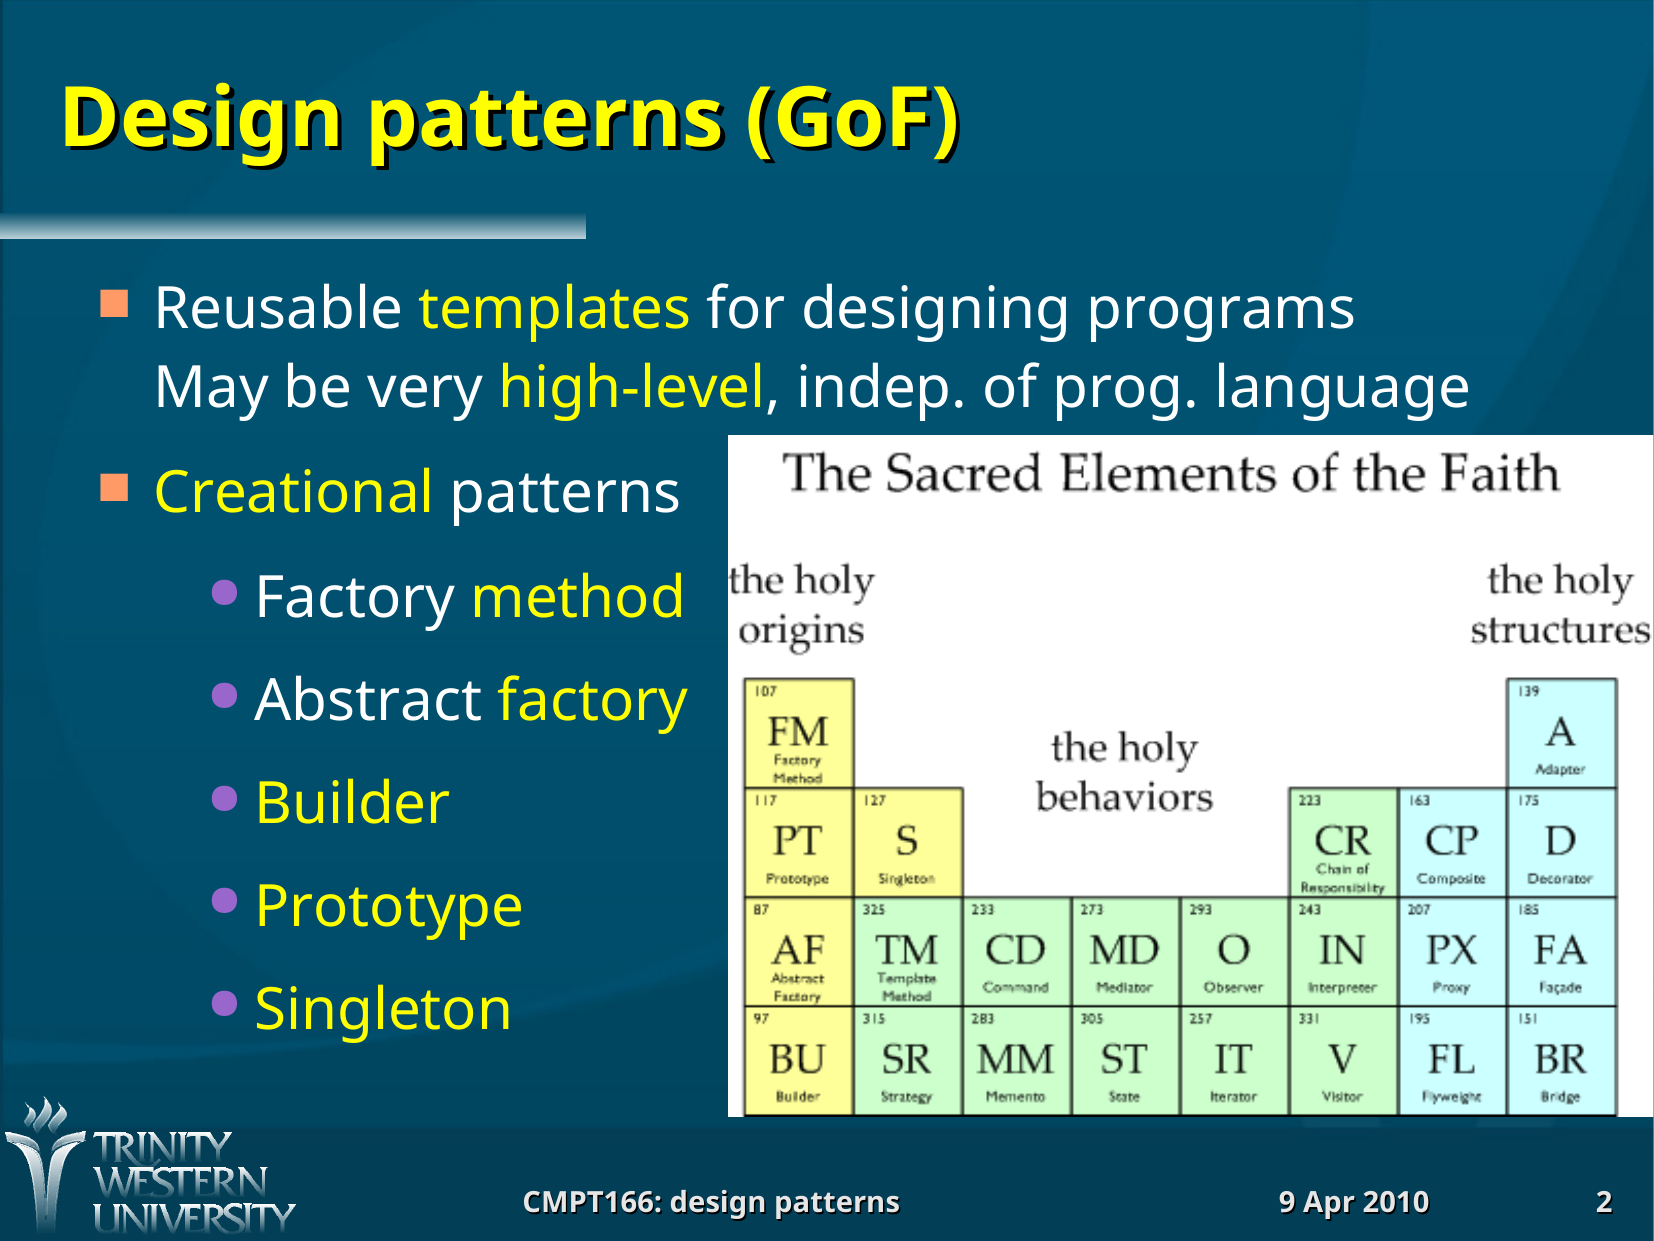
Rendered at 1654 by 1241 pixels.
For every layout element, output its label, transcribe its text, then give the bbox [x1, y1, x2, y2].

title Design patterns (GoF) [59, 27, 1548, 201]
picture [729, 436, 1654, 1126]
picture [38, 1227, 54, 1232]
list Reusable templates for designing programs May be very high-level, indep. of prog. language Creational patterns Factory method Abstract factory Builder Prototype Singleton [82, 266, 1630, 1094]
